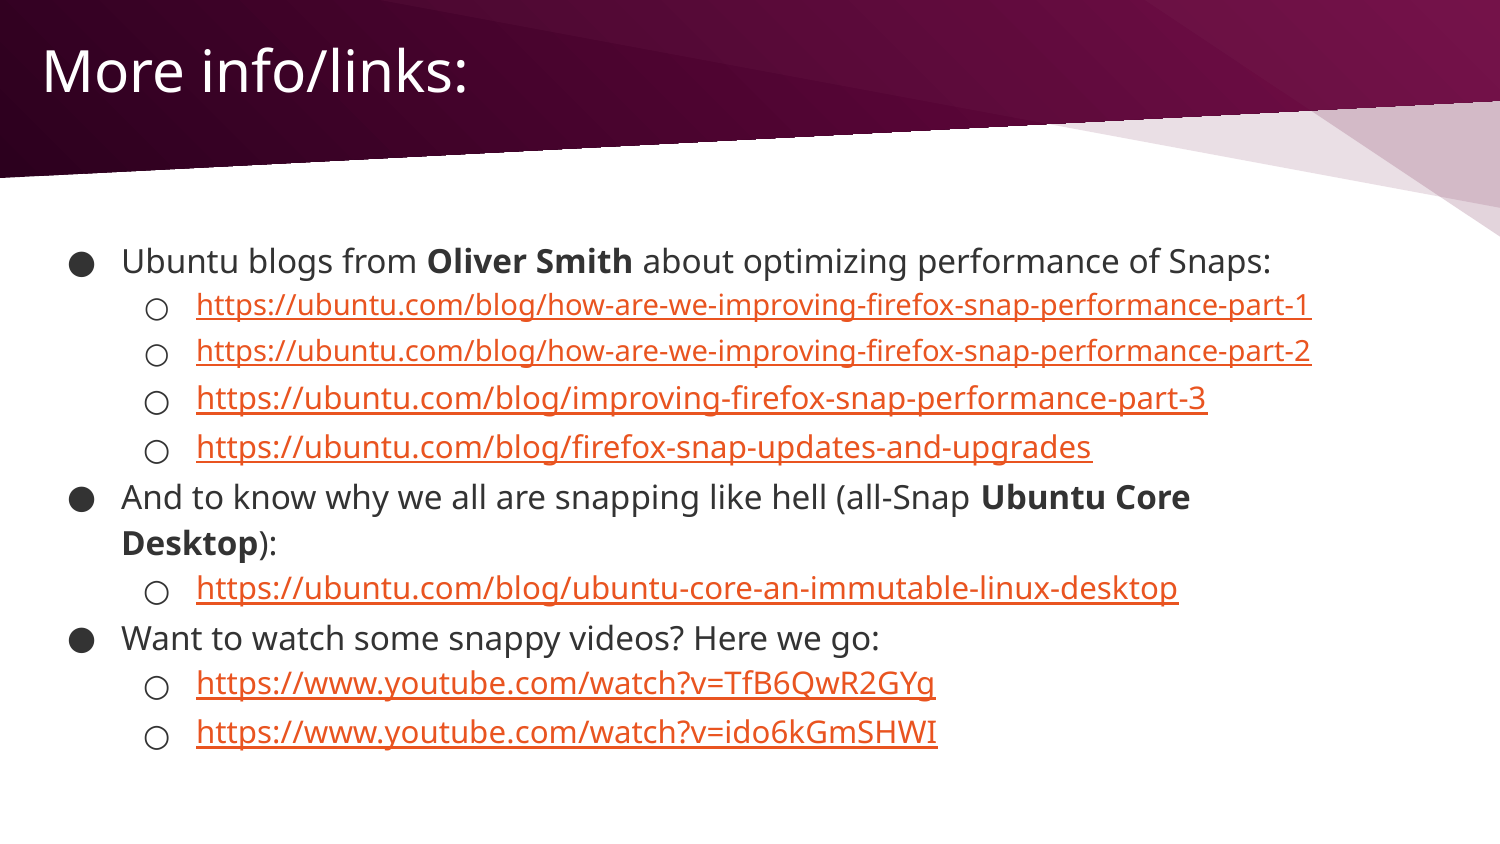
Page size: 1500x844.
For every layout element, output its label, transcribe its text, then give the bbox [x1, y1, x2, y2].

list Ubuntu blogs from Oliver Smith about optimizing performance of Snaps: https://ubuntu.com/blog/how-are-we-improving-firefox-snap-performance-part-1 https://ubuntu.com/blog/how-are-we-improving-firefox-snap-performance-part-2 https://ubuntu.com/blog/improving-firefox-snap-performance-part-3 https://ubuntu.com/blog/firefox-snap-updates-and-upgrades And to know why we all are snapping like hell (all-Snap Ubuntu Core Desktop): https://ubuntu.com/blog/ubuntu-core-an-immutable-linux-desktop Want to watch some snappy videos? Here we go: https://www.youtube.com/watch?v=TfB6QwR2GYg https://www.youtube.com/watch?v=ido6kGmSHWI [35, 229, 1324, 789]
title More info/links: [41, 5, 1336, 134]
